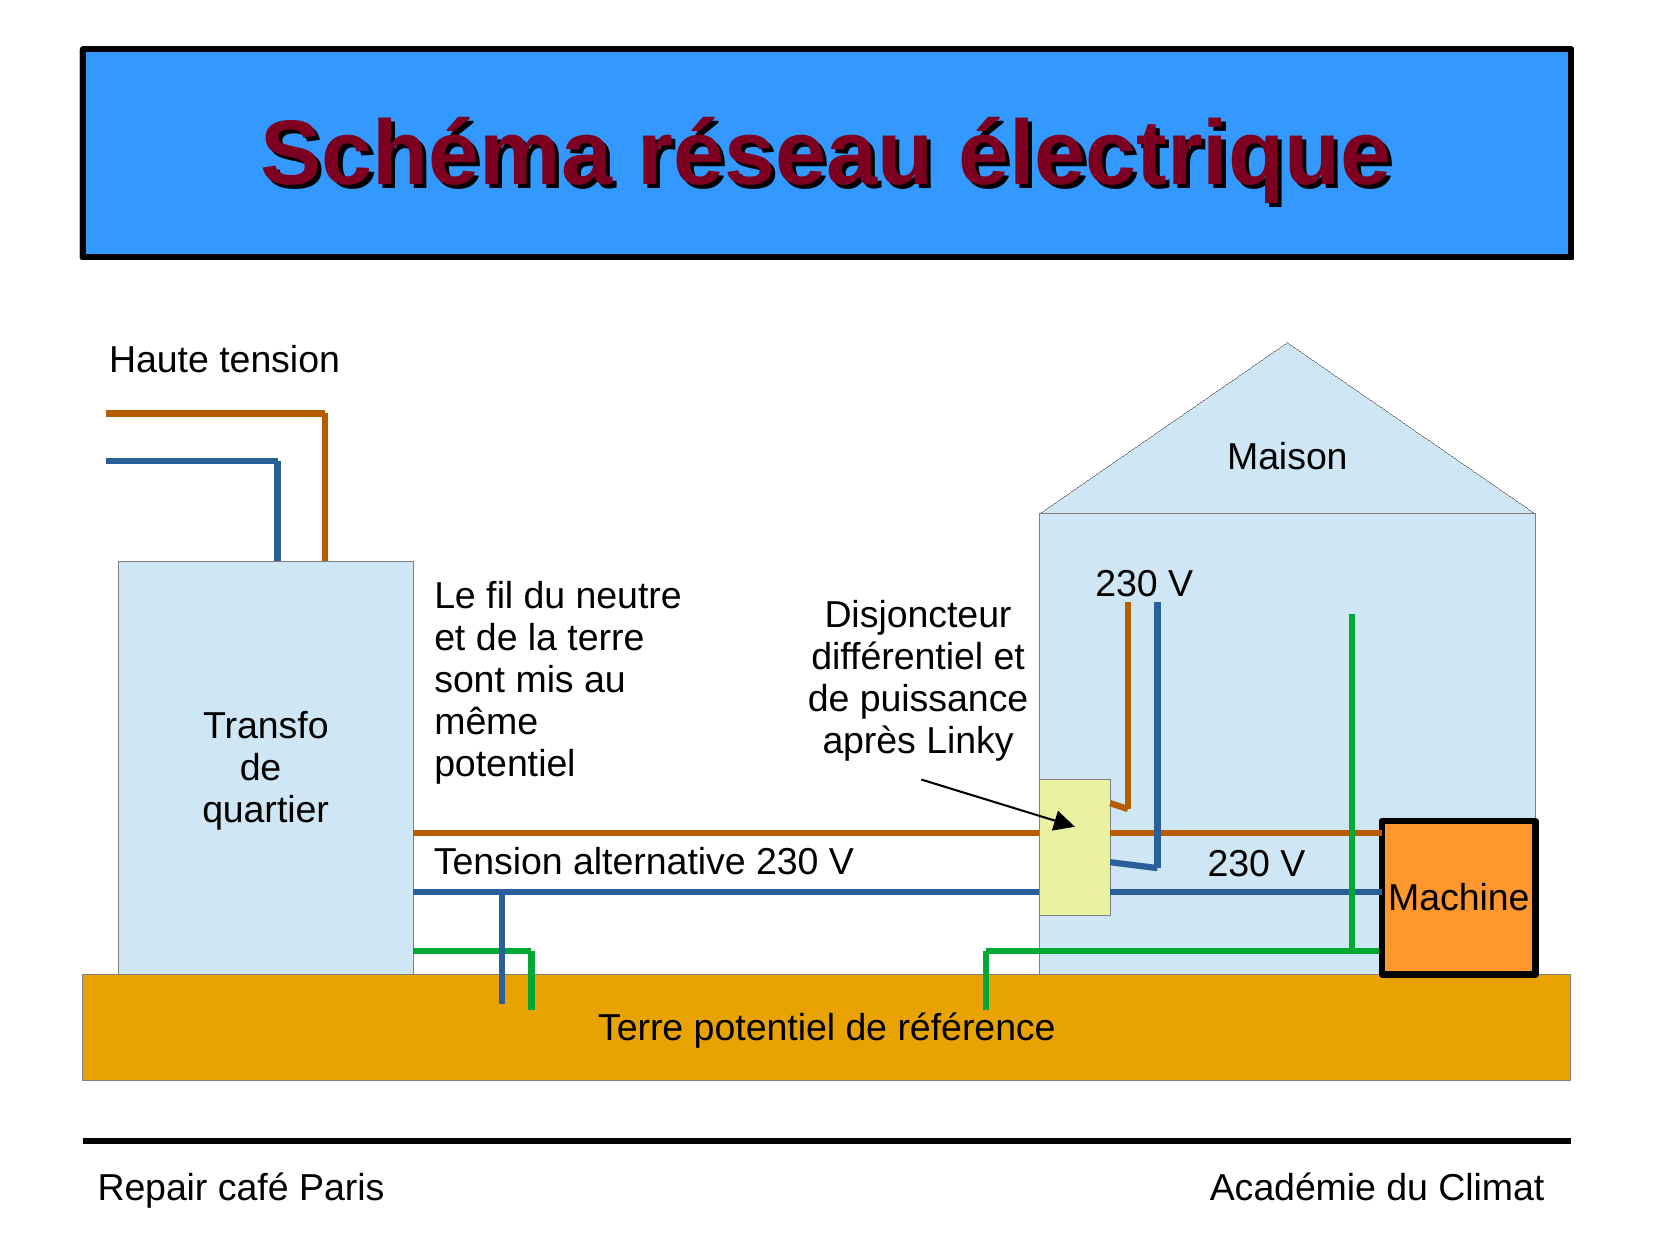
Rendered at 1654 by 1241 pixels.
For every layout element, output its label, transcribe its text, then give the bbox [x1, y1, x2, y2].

text_box Haute tension [94, 330, 355, 388]
text_box Maison [1039, 342, 1536, 514]
text_box [1355, 836, 1381, 889]
text_box [1321, 836, 1349, 889]
text_box [1355, 895, 1381, 948]
text_box 230 V [1080, 555, 1209, 612]
text_box Terre potentiel de référence [82, 974, 1571, 1081]
text_box Disjoncteur différentiel et de puissance après Linky [793, 586, 1044, 770]
text_box [1039, 514, 1536, 948]
text_box Machine [1381, 820, 1536, 975]
text_box Repair café Paris Académie du Climat [82, 1158, 1571, 1216]
text_box Tension alternative 230 V [419, 832, 869, 890]
text_box Le fil du neutre et de la terre sont mis au même potentiel [419, 566, 697, 792]
text_box 230 V [1192, 834, 1321, 892]
text_box [1039, 954, 1381, 974]
title Schéma réseau électrique [82, 49, 1571, 257]
text_box Transfo de quartier [118, 561, 414, 974]
